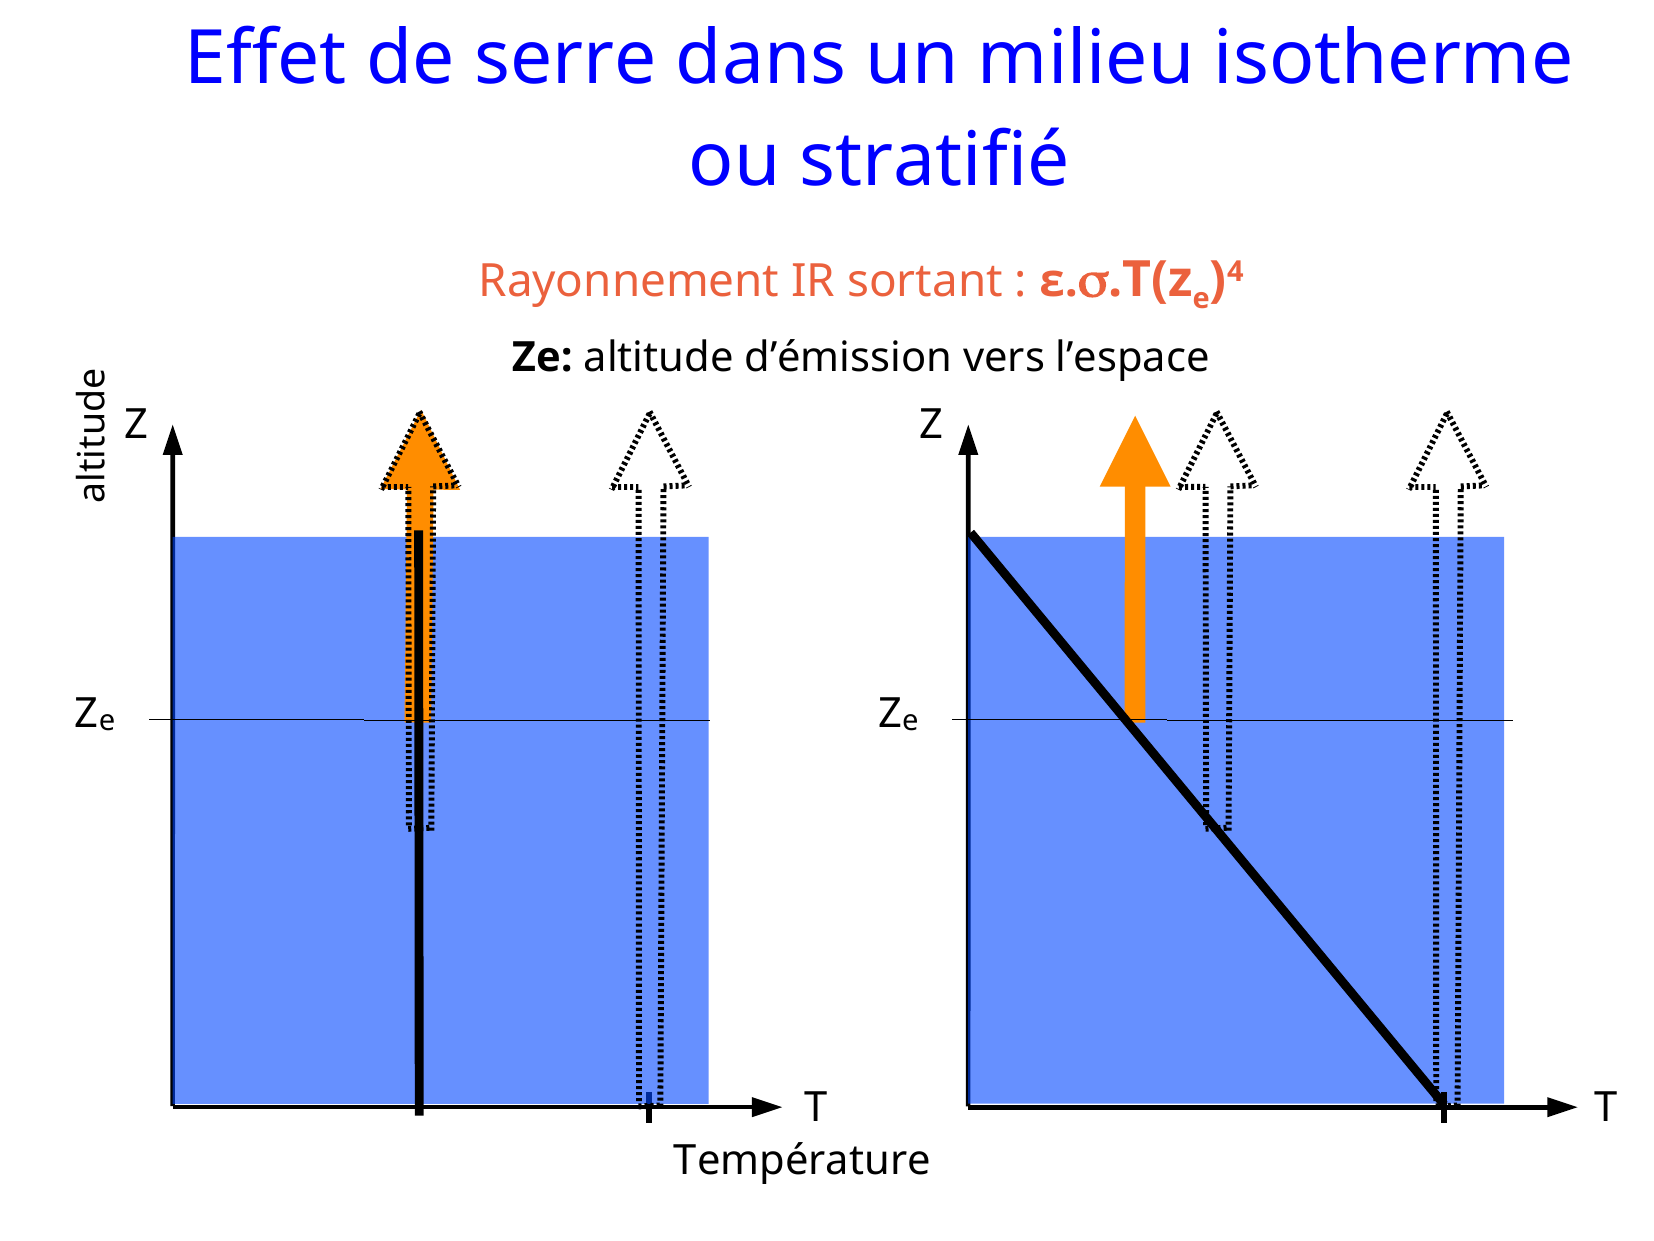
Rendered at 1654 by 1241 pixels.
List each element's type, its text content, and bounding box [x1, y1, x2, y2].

text_box [432, 536, 709, 720]
text_box [1135, 536, 1505, 1104]
text_box [968, 720, 1436, 1104]
text_box Z [903, 395, 961, 457]
text_box [424, 721, 709, 1104]
text_box Ze [58, 684, 133, 745]
text_box Rayonnement IR sortant : ε..T(ze)4 Ze: altitude d’émission vers l’espace [330, 223, 1393, 367]
text_box Ze [861, 684, 936, 745]
text_box T [1577, 1077, 1635, 1139]
text_box [968, 538, 1118, 719]
text_box [981, 536, 1124, 709]
text_box Température [657, 1130, 949, 1192]
text_box [172, 536, 414, 1104]
text_box Effet de serre dans un milieu isotherme ou stratifié [133, 27, 1626, 184]
text_box altitude [48, 319, 116, 552]
text_box Z [116, 395, 165, 457]
text_box T [788, 1077, 845, 1139]
